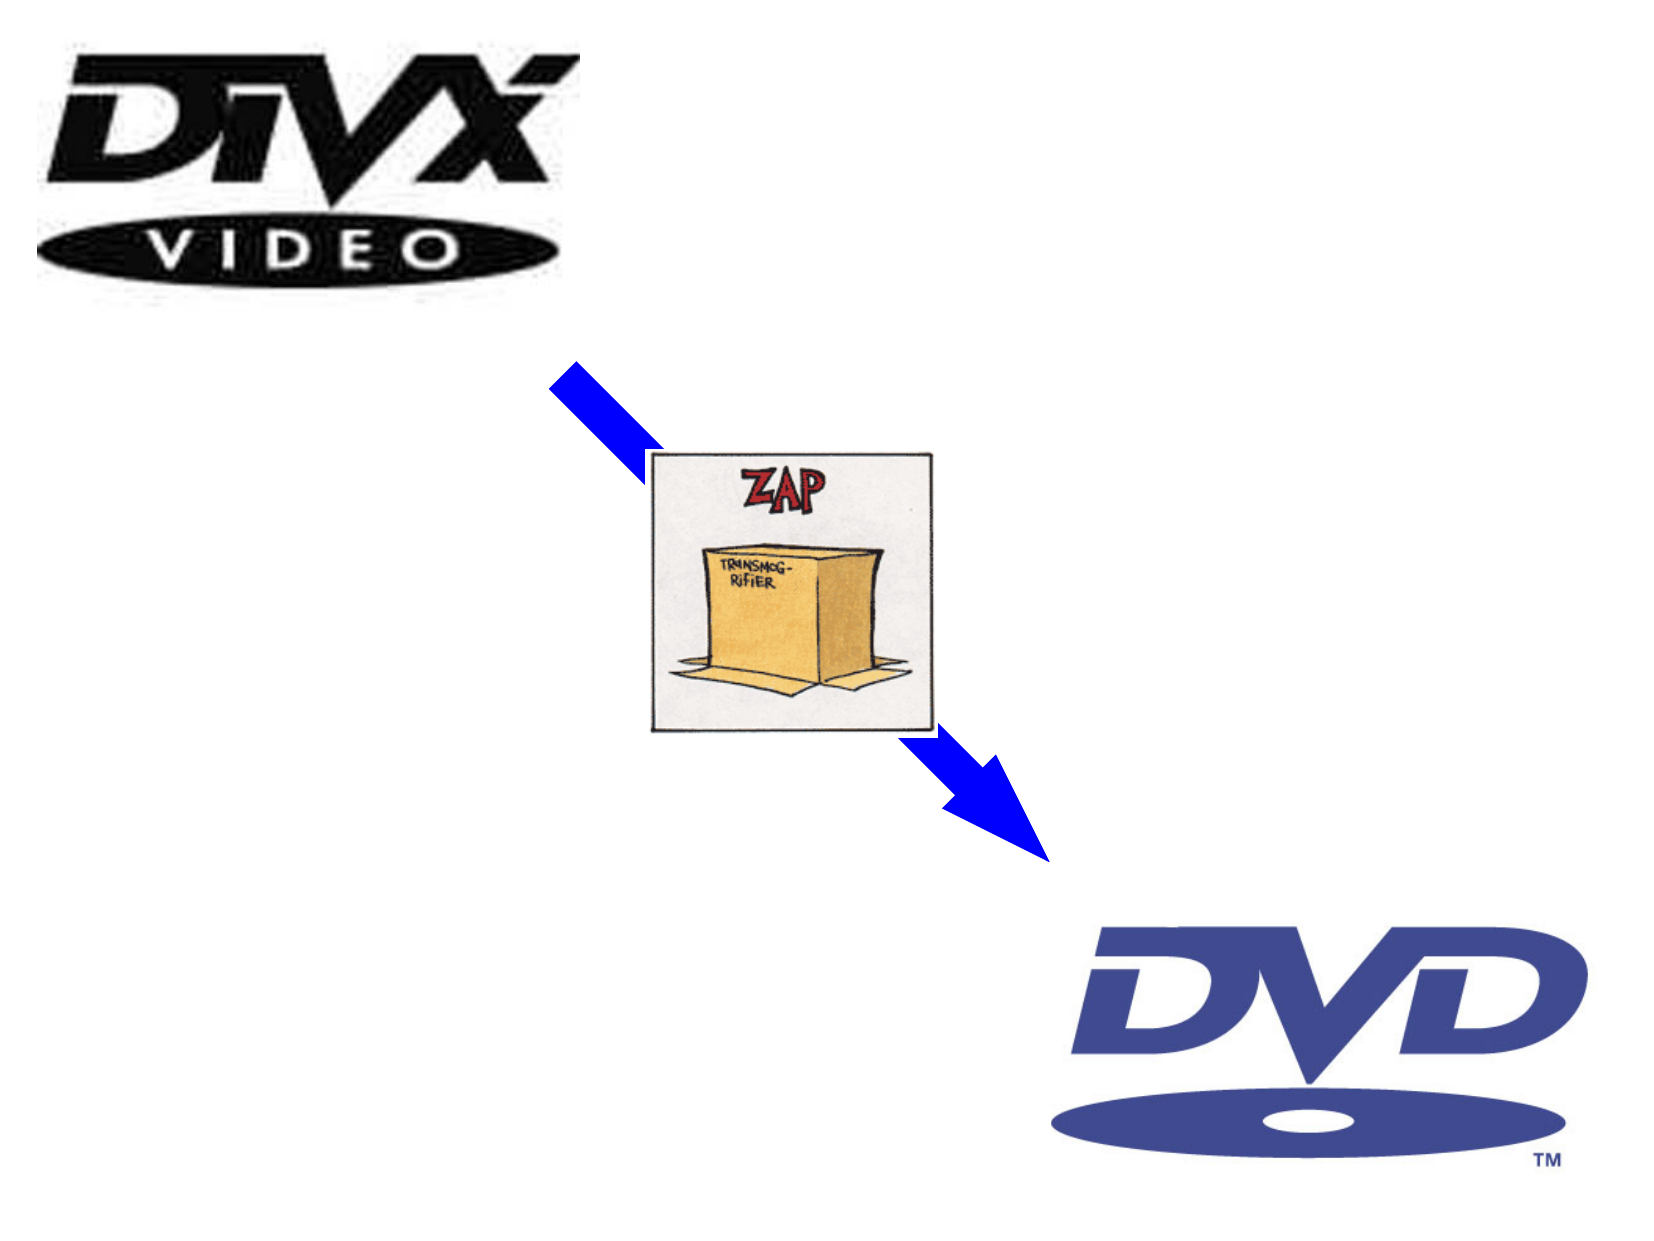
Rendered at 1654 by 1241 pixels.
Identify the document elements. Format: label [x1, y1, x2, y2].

picture [645, 449, 938, 738]
picture [37, 37, 580, 344]
picture [1001, 862, 1651, 1226]
